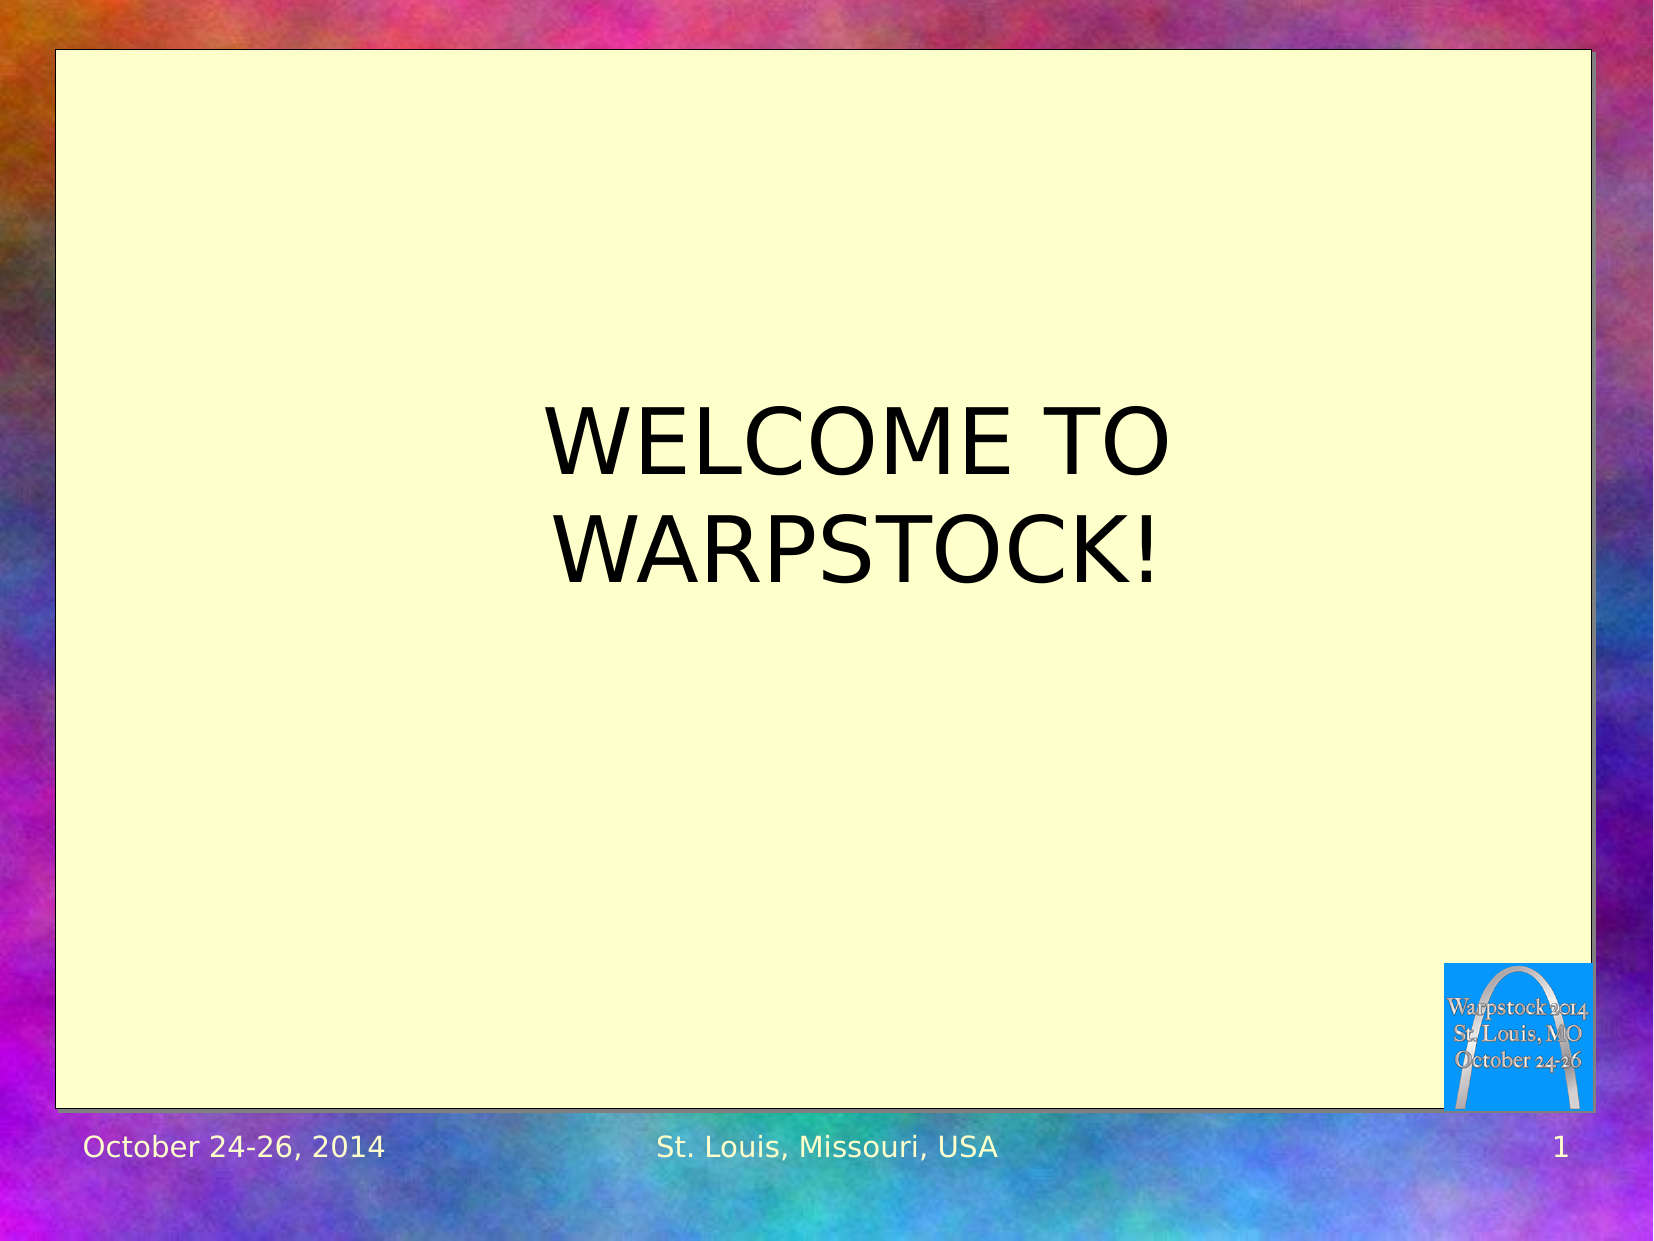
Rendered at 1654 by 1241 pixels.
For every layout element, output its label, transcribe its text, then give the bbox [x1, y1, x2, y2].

picture [0, 0, 1654, 1241]
text_box WELCOME TO WARPSTOCK! [371, 382, 1346, 612]
